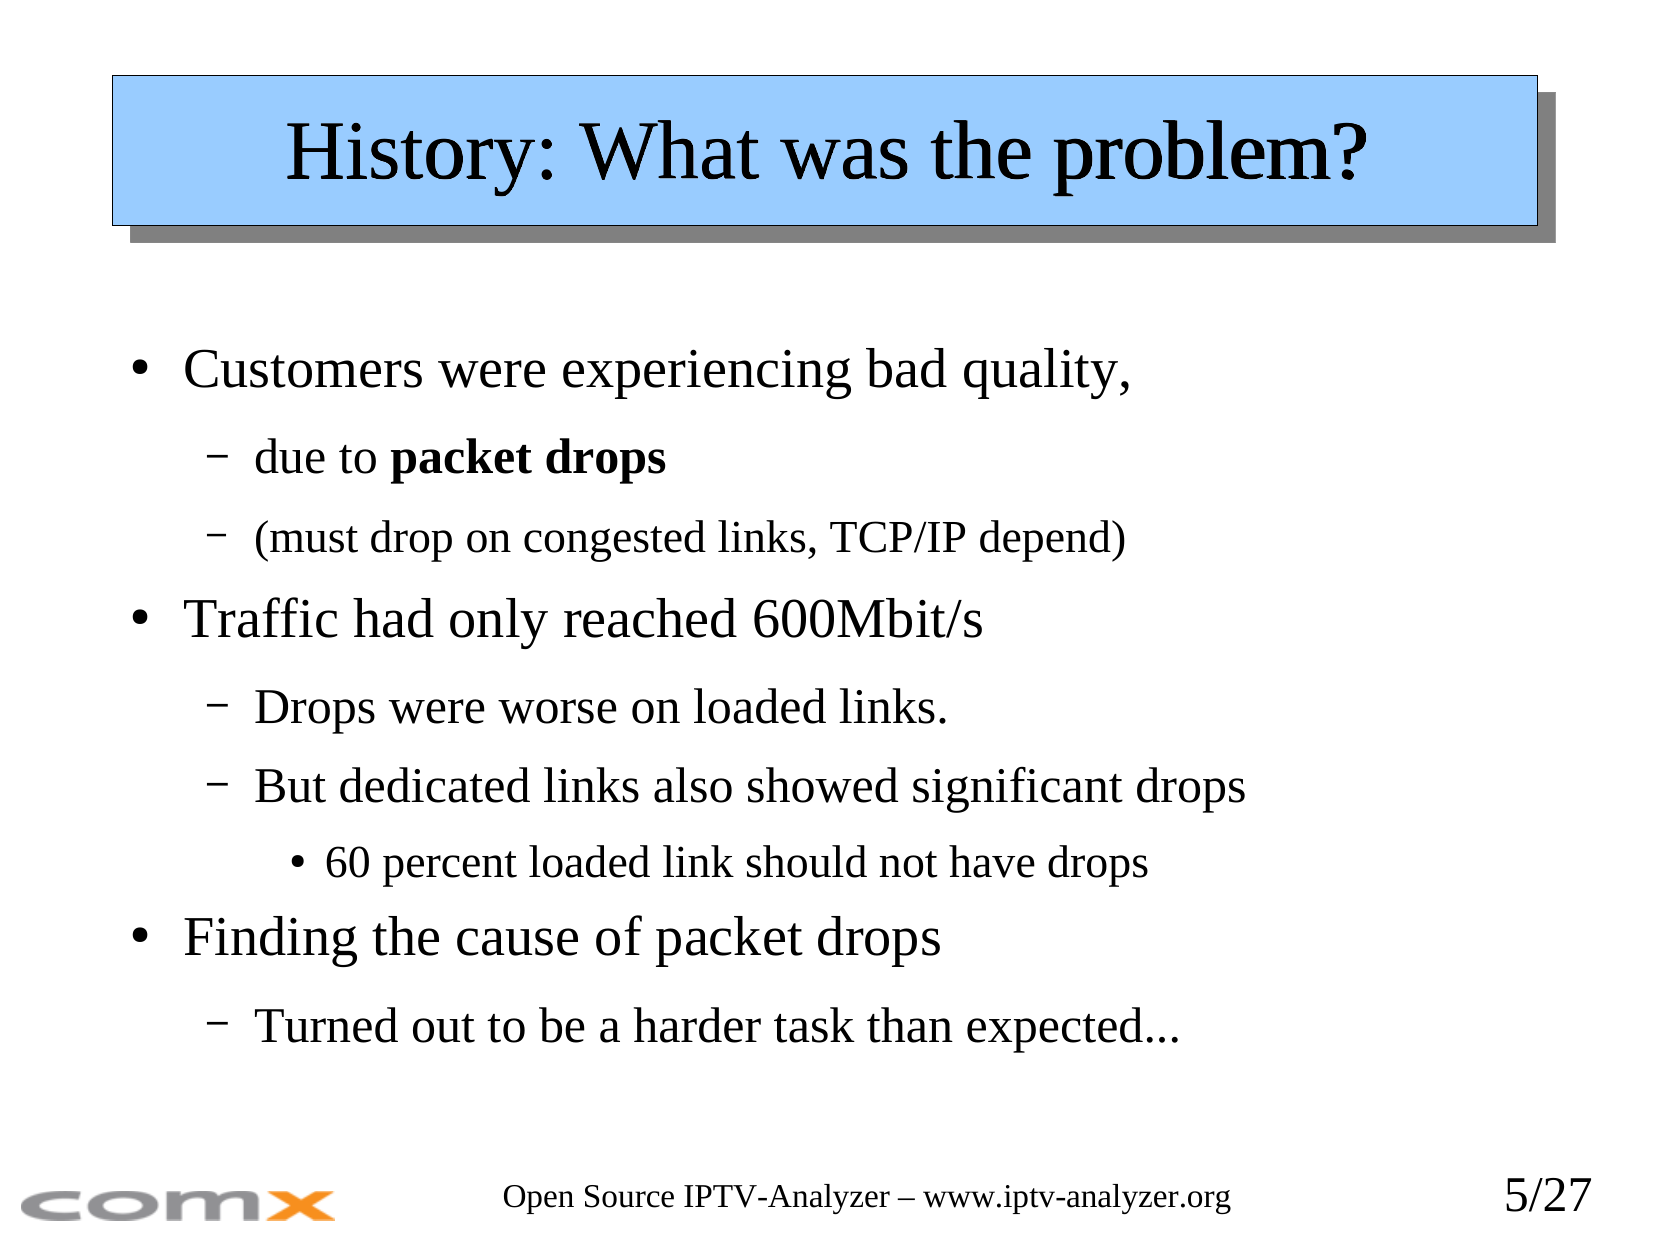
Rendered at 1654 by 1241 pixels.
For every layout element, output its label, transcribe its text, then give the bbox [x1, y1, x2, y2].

title History: What was the problem? [116, 75, 1538, 226]
picture [21, 1191, 335, 1221]
list Customers were experiencing bad quality, due to packet drops (must drop on congested links, TCP/IP depend) Traffic had only reached 600Mbit/s Drops were worse on loaded links. But dedicated links also showed significant drops 60 percent loaded link should not have drops Finding the cause of packet drops Turned out to be a harder task than expected... [112, 337, 1538, 1126]
